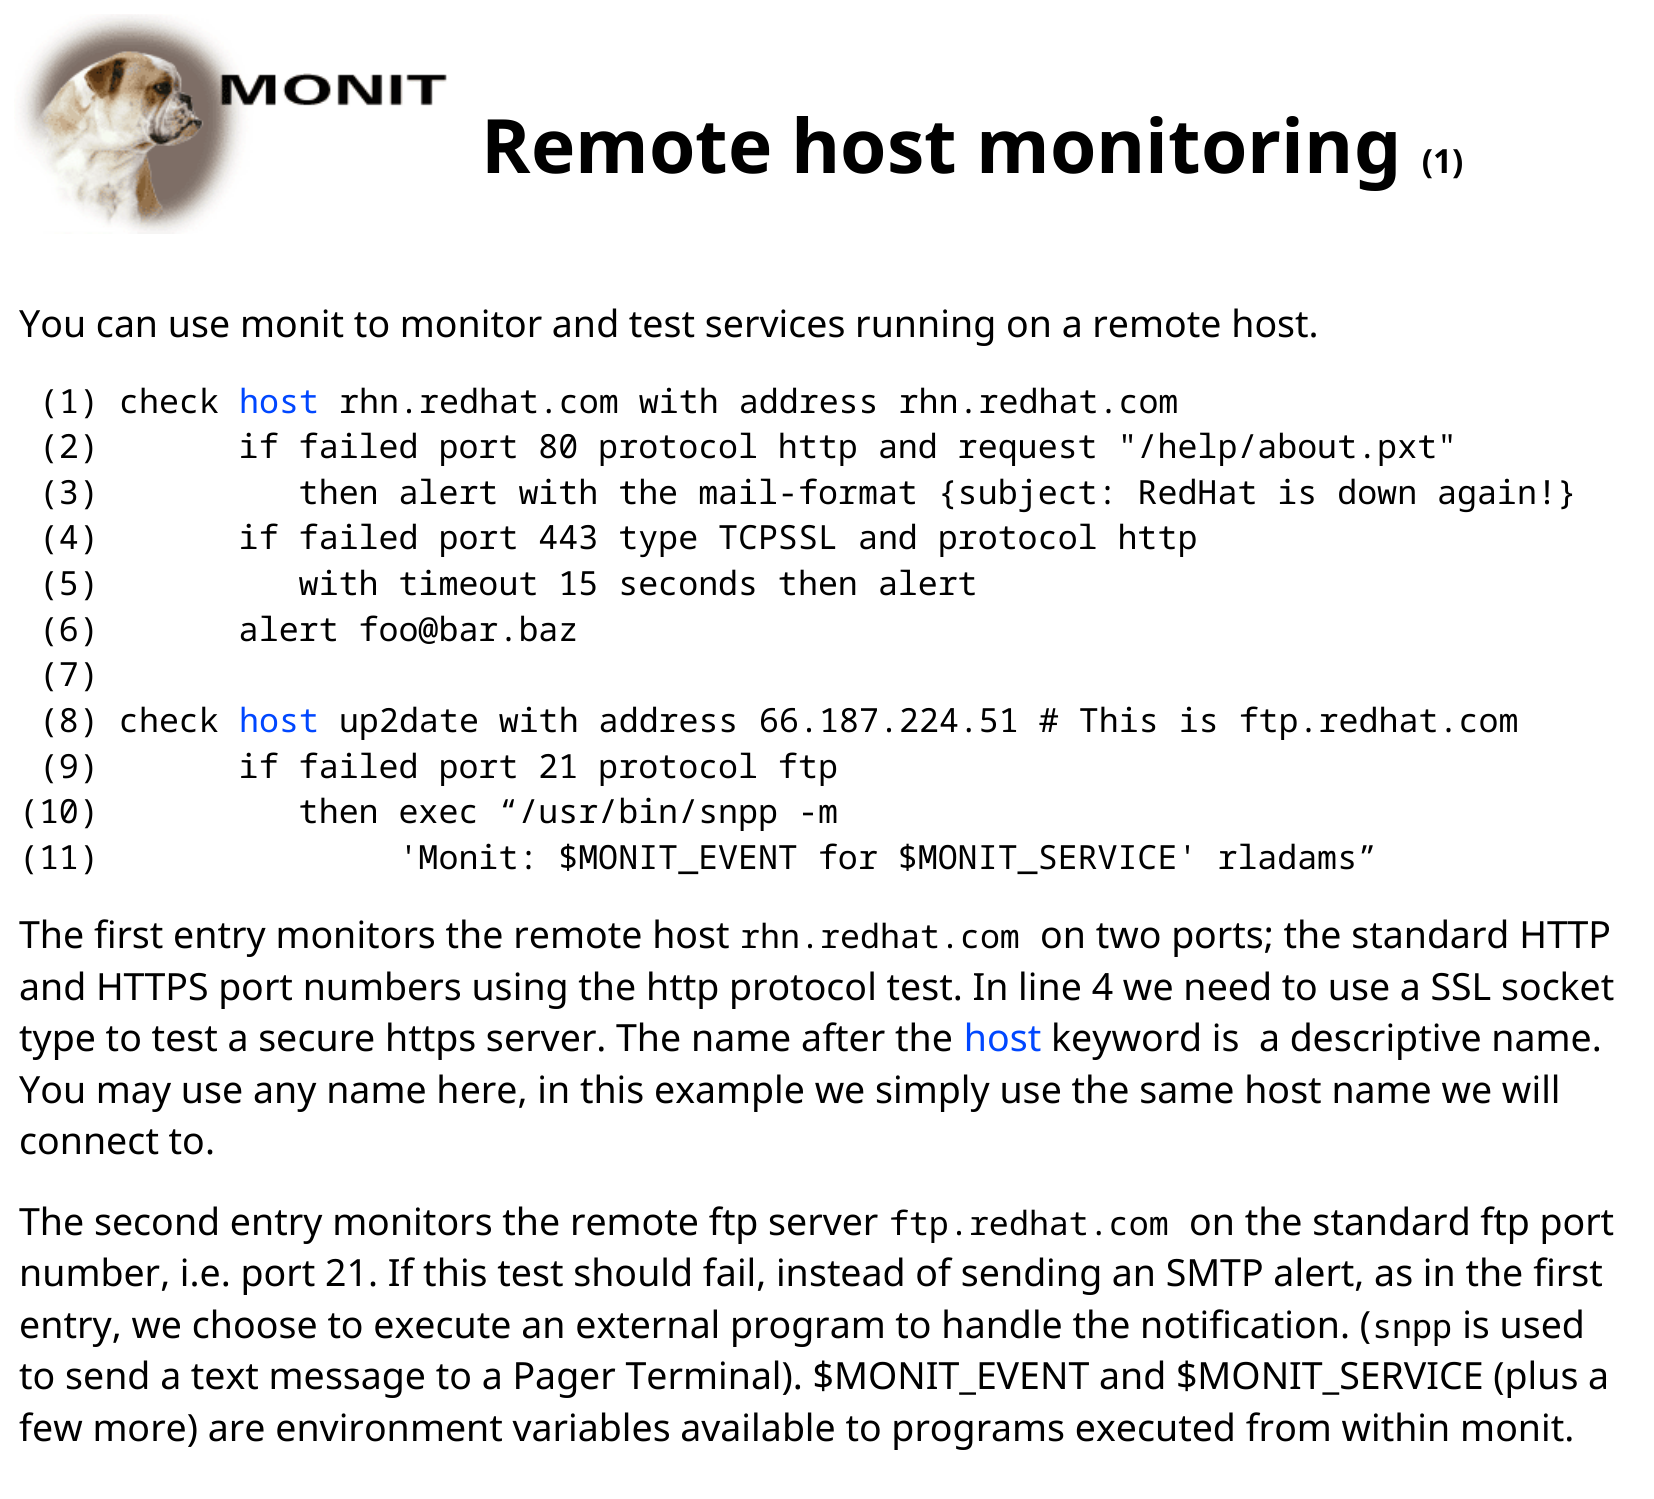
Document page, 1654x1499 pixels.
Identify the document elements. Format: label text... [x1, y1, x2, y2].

picture [14, 14, 448, 234]
title Remote host monitoring (1) [506, 75, 1440, 213]
list You can use monit to monitor and test services running on a remote host. (1) check host rhn.redhat.com with address rhn.redhat.com (2) if failed port 80 protocol http and request "/help/about.pxt" (3) then alert with the mail-format {subject: RedHat is down again!} (4) if failed port 443 type TCPSSL and protocol http (5) with timeout 15 seconds then alert (6) alert foo@bar.baz (7) (8) check host up2date with address 66.187.224.51 # This is ftp.redhat.com (9) if failed port 21 protocol ftp (10) then exec “/usr/bin/snpp -m (11) 'Monit: $MONIT_EVENT for $MONIT_SERVICE' rladams” The first entry monitors the remote host rhn.redhat.com on two ports; the standard HTTP and HTTPS port numbers using the http protocol test. In line 4 we need to use a SSL socket type to test a secure https server. The name after the host keyword is a descriptive name. You may use any name here, in this example we simply use the same host name we will connect to. The second entry monitors the remote ftp server ftp.redhat.com on the standard ftp port number, i.e. port 21. If this test should fail, instead of sending an SMTP alert, as in the first entry, we choose to execute an external program to handle the notification. (snpp is used to send a text message to a Pager Terminal). $MONIT_EVENT and $MONIT_SERVICE (plus a few more) are environment variables available to programs executed from within monit. [19, 296, 1617, 1499]
